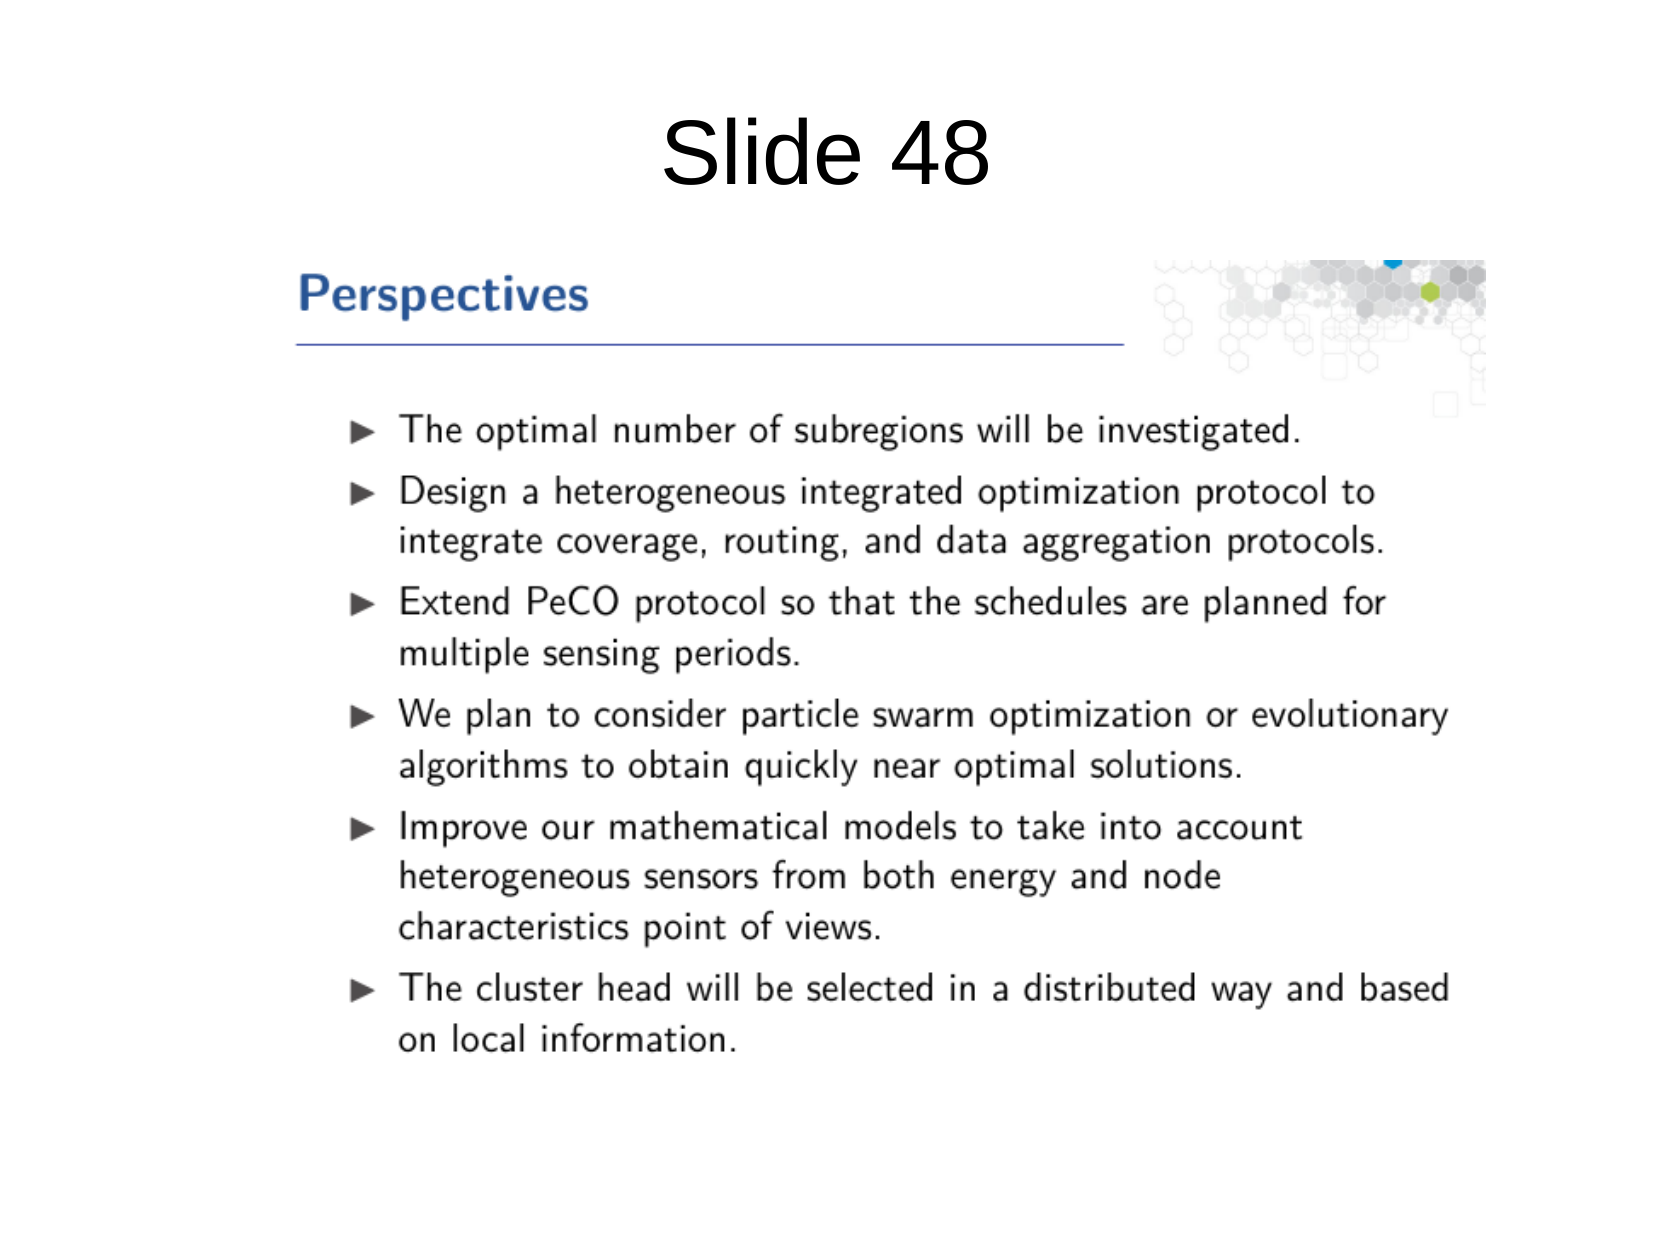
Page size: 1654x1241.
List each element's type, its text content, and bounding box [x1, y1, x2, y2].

picture [280, 260, 1486, 1081]
title Slide 48 [82, 49, 1571, 257]
